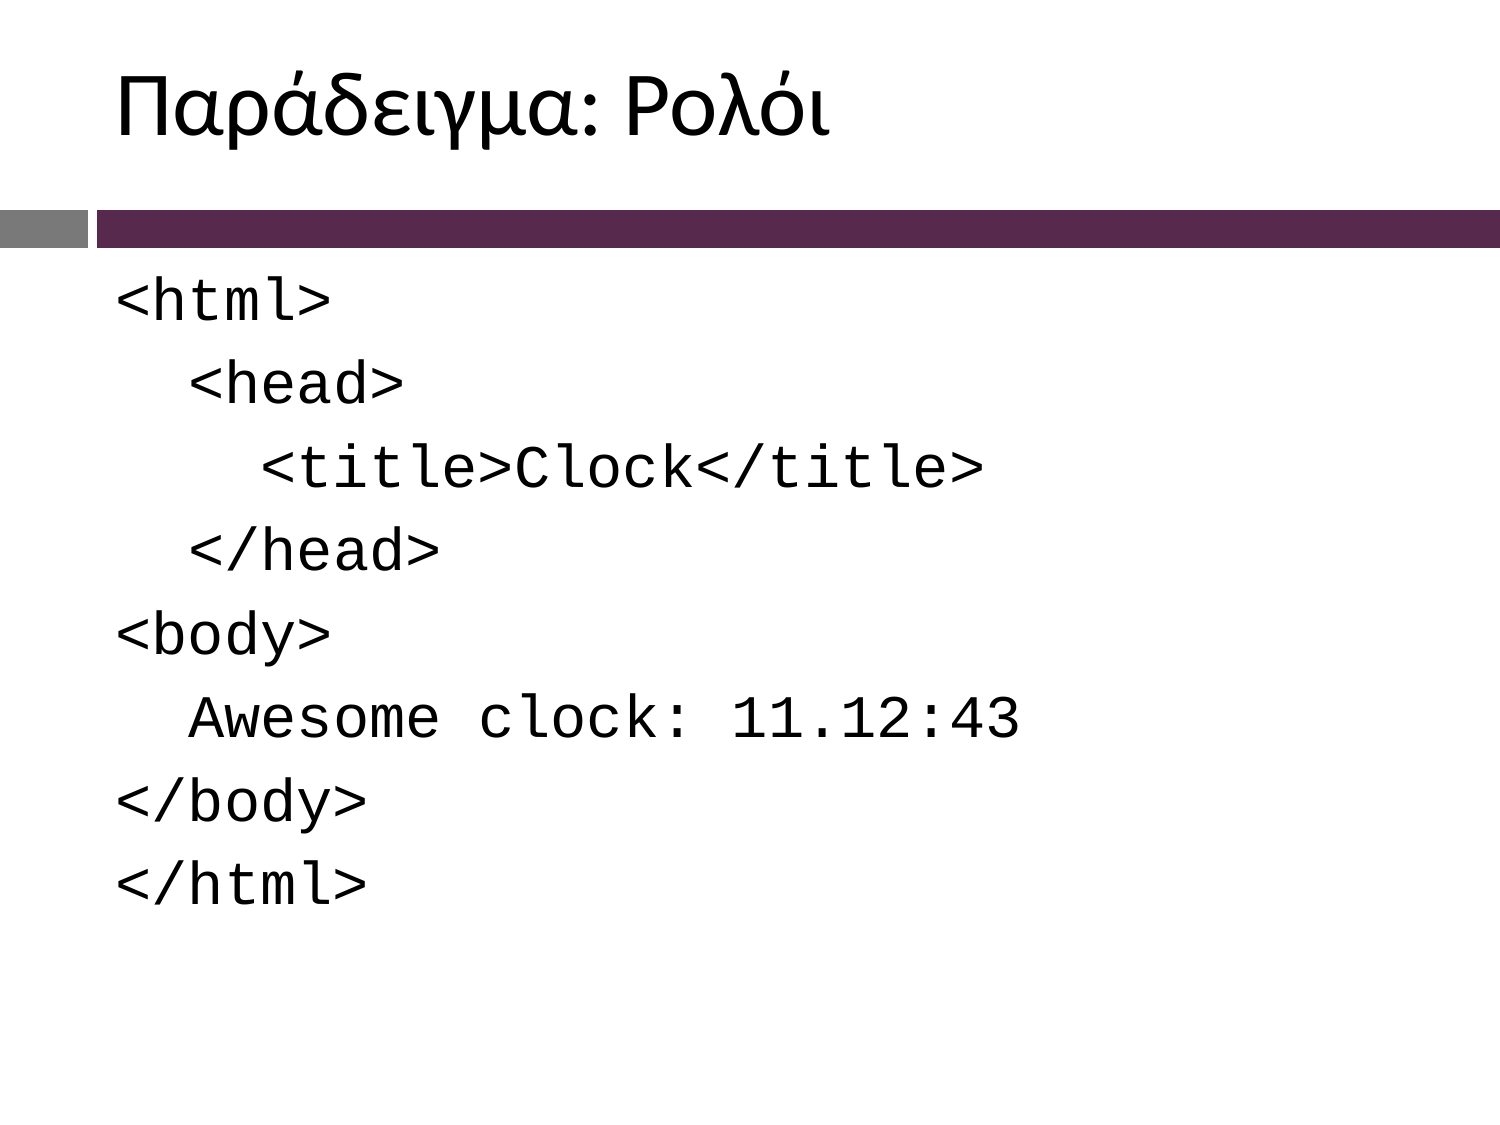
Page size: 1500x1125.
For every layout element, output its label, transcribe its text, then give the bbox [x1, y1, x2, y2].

title Παράδειγμα: Ρολόι [100, 19, 1438, 182]
list <html> <head> <title>Clock</title> </head> <body> Awesome clock: 11.12:43 </body> </html> [100, 262, 1438, 1000]
